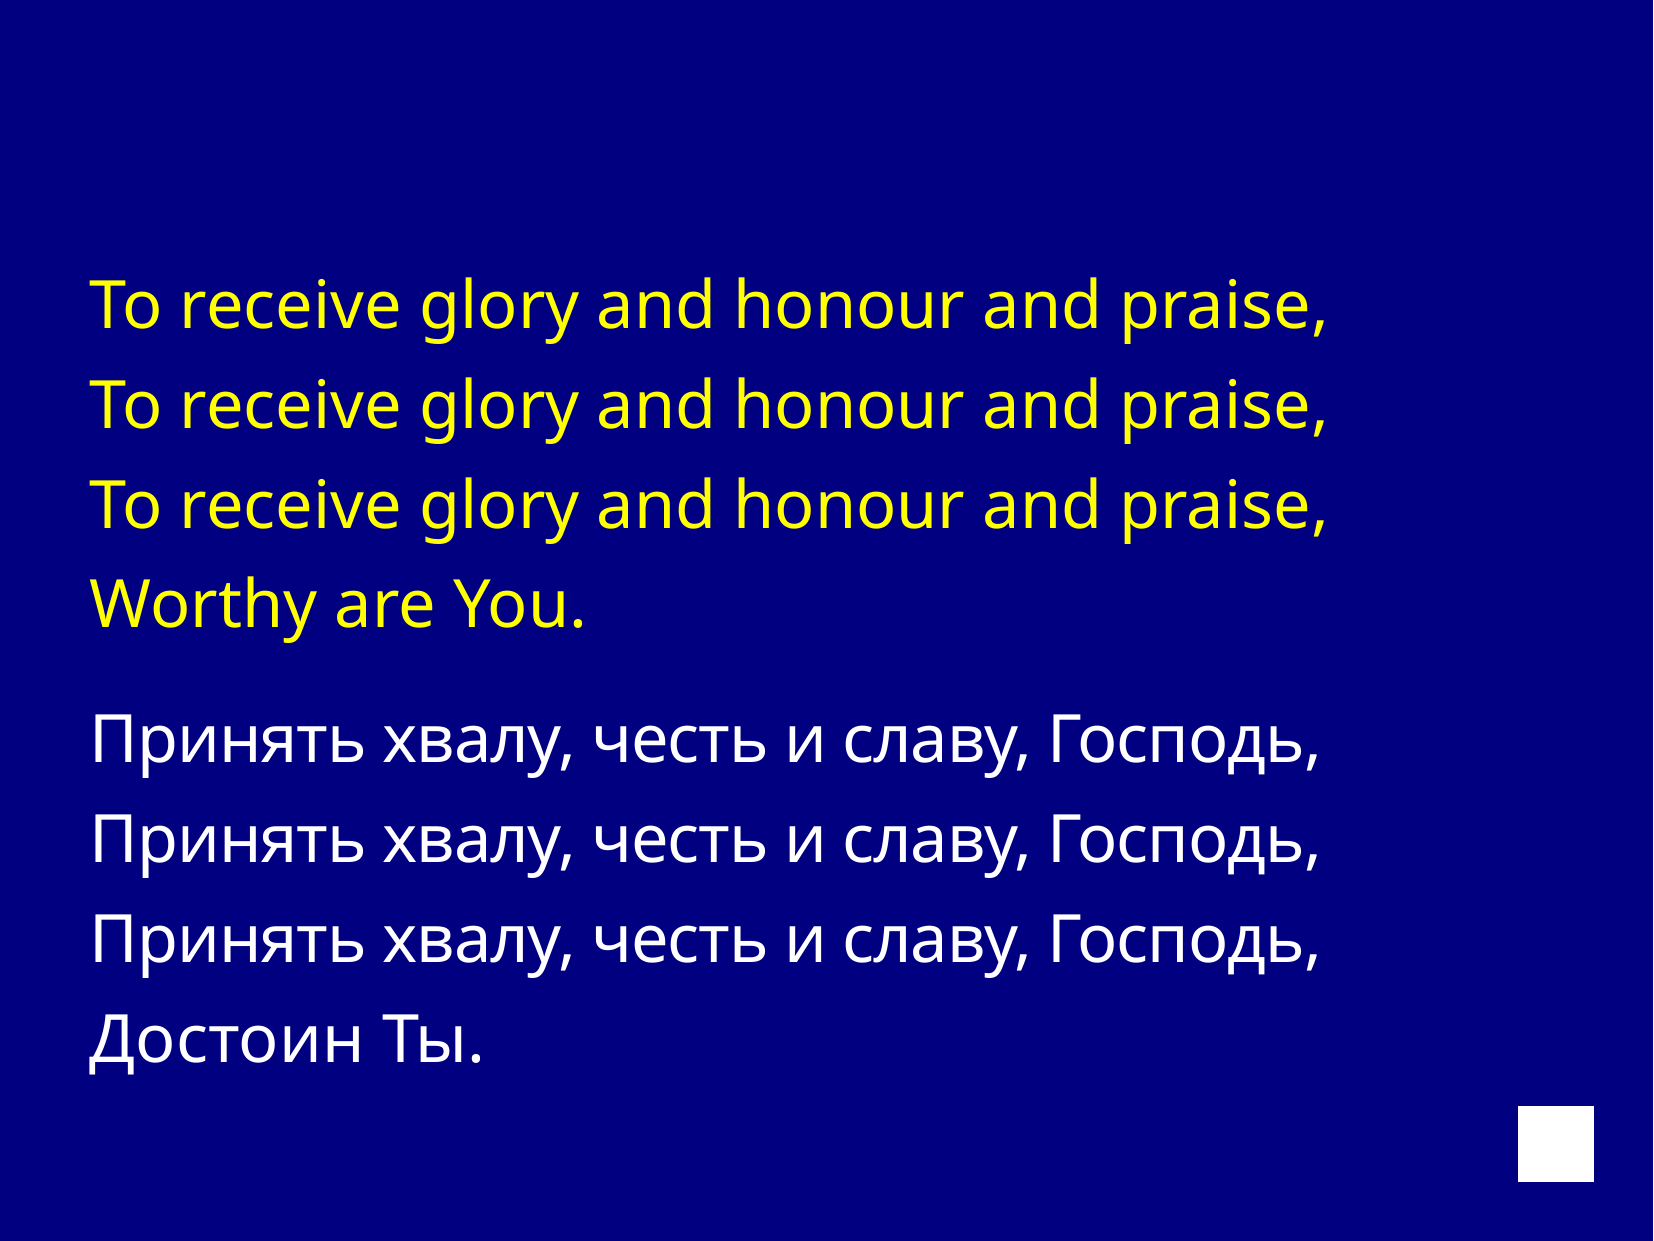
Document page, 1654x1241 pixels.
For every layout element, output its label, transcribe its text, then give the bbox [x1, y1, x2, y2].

text_box [1518, 1163, 1594, 1182]
text_box Принять хвалу, честь и славу, Господь, Принять хвалу, честь и славу, Господь, Принять хвалу, честь и славу, Господь, Достоин Ты. [75, 675, 1653, 1163]
text_box To receive glory and honour and praise, To receive glory and honour and praise, To receive glory and honour and praise, Worthy are You. [75, 150, 1576, 638]
